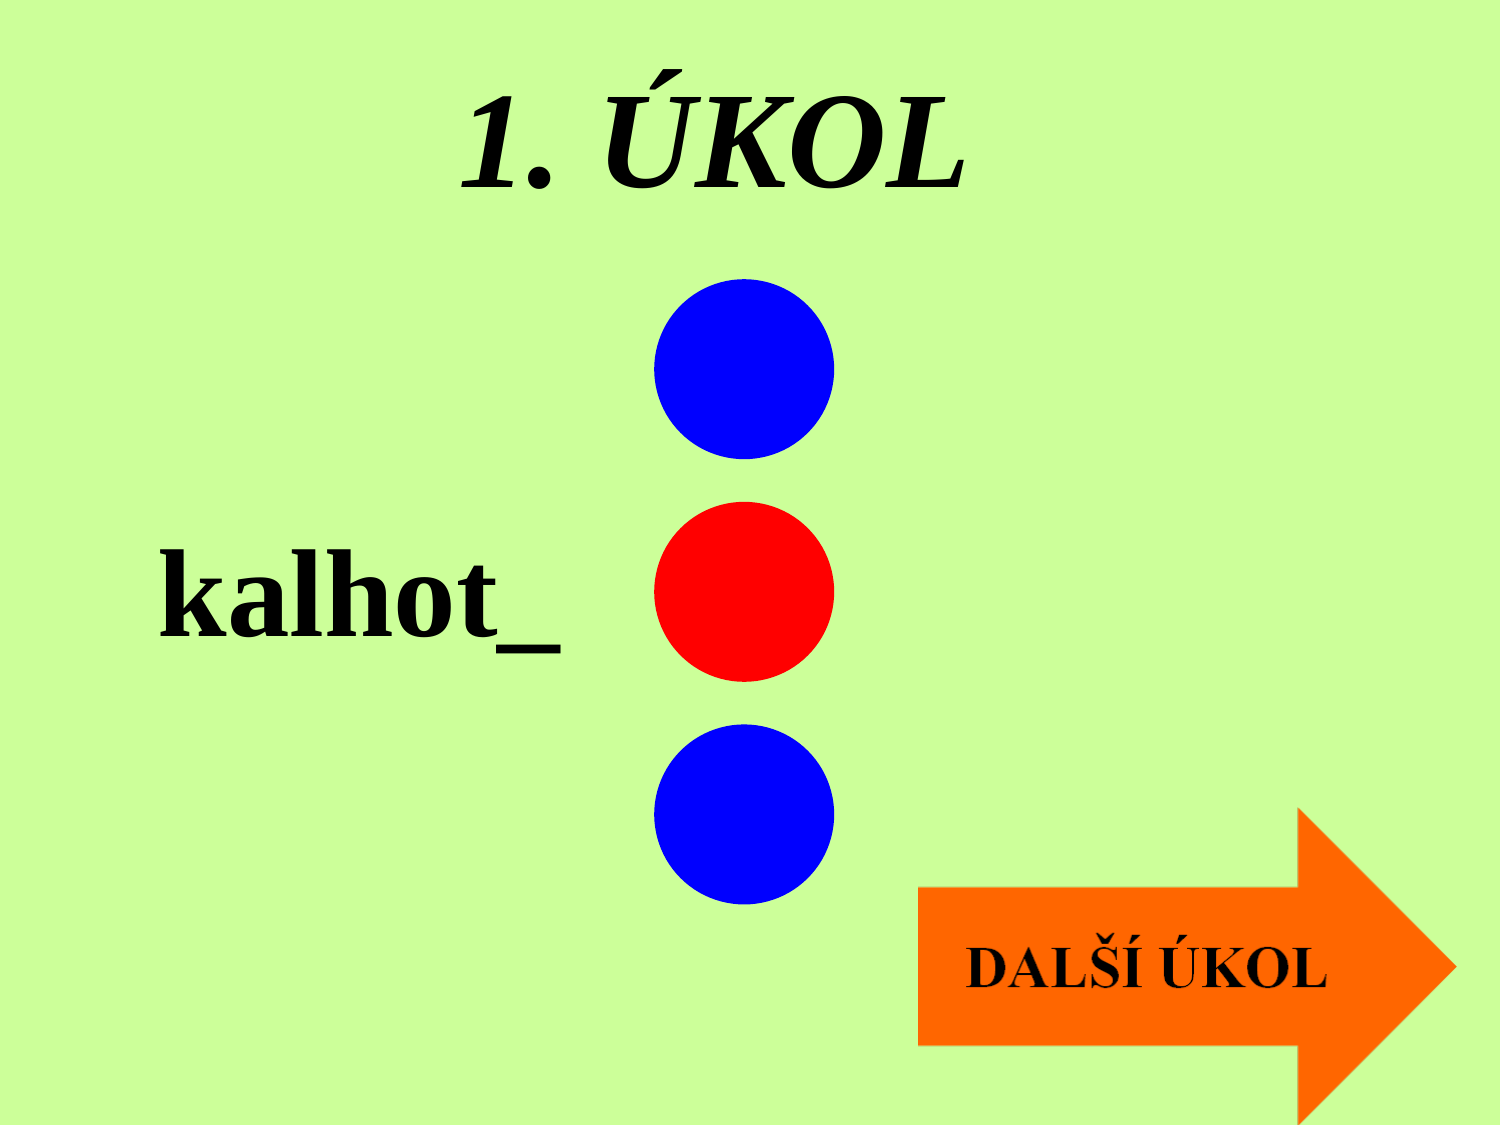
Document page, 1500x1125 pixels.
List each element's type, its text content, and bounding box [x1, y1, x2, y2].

picture [917, 806, 1458, 1125]
text_box [656, 281, 833, 458]
text_box [656, 503, 833, 680]
text_box [656, 726, 833, 903]
text_box 1. ÚKOL [360, 42, 1070, 224]
text_box kalhot_ [142, 503, 576, 670]
